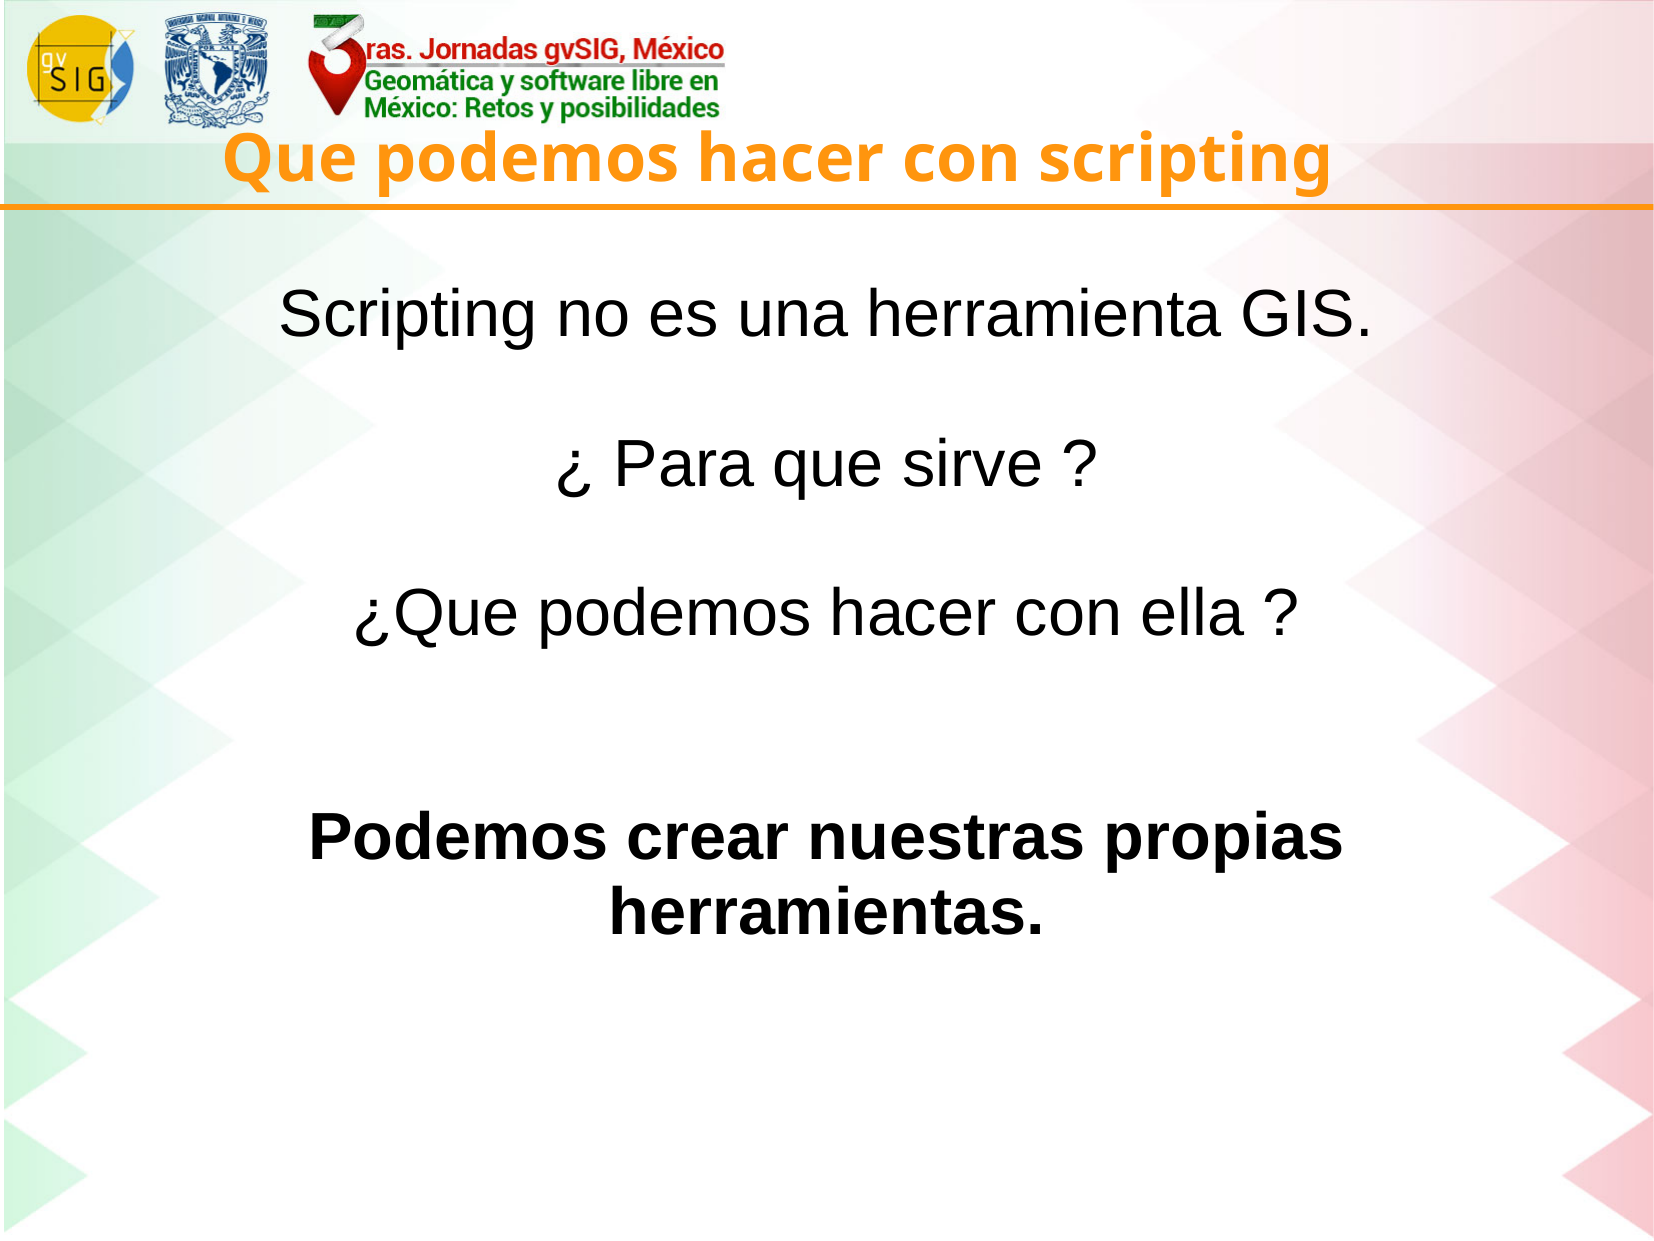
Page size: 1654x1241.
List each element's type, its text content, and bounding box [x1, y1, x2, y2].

picture [4, 210, 1654, 1240]
subtitle Scripting no es una herramienta GIS. ¿ Para que sirve ? ¿Que podemos hacer con ella ? Podemos crear nuestras propias herramientas. [82, 275, 1571, 1024]
title Que podemos hacer con scripting [0, 0, 1654, 207]
